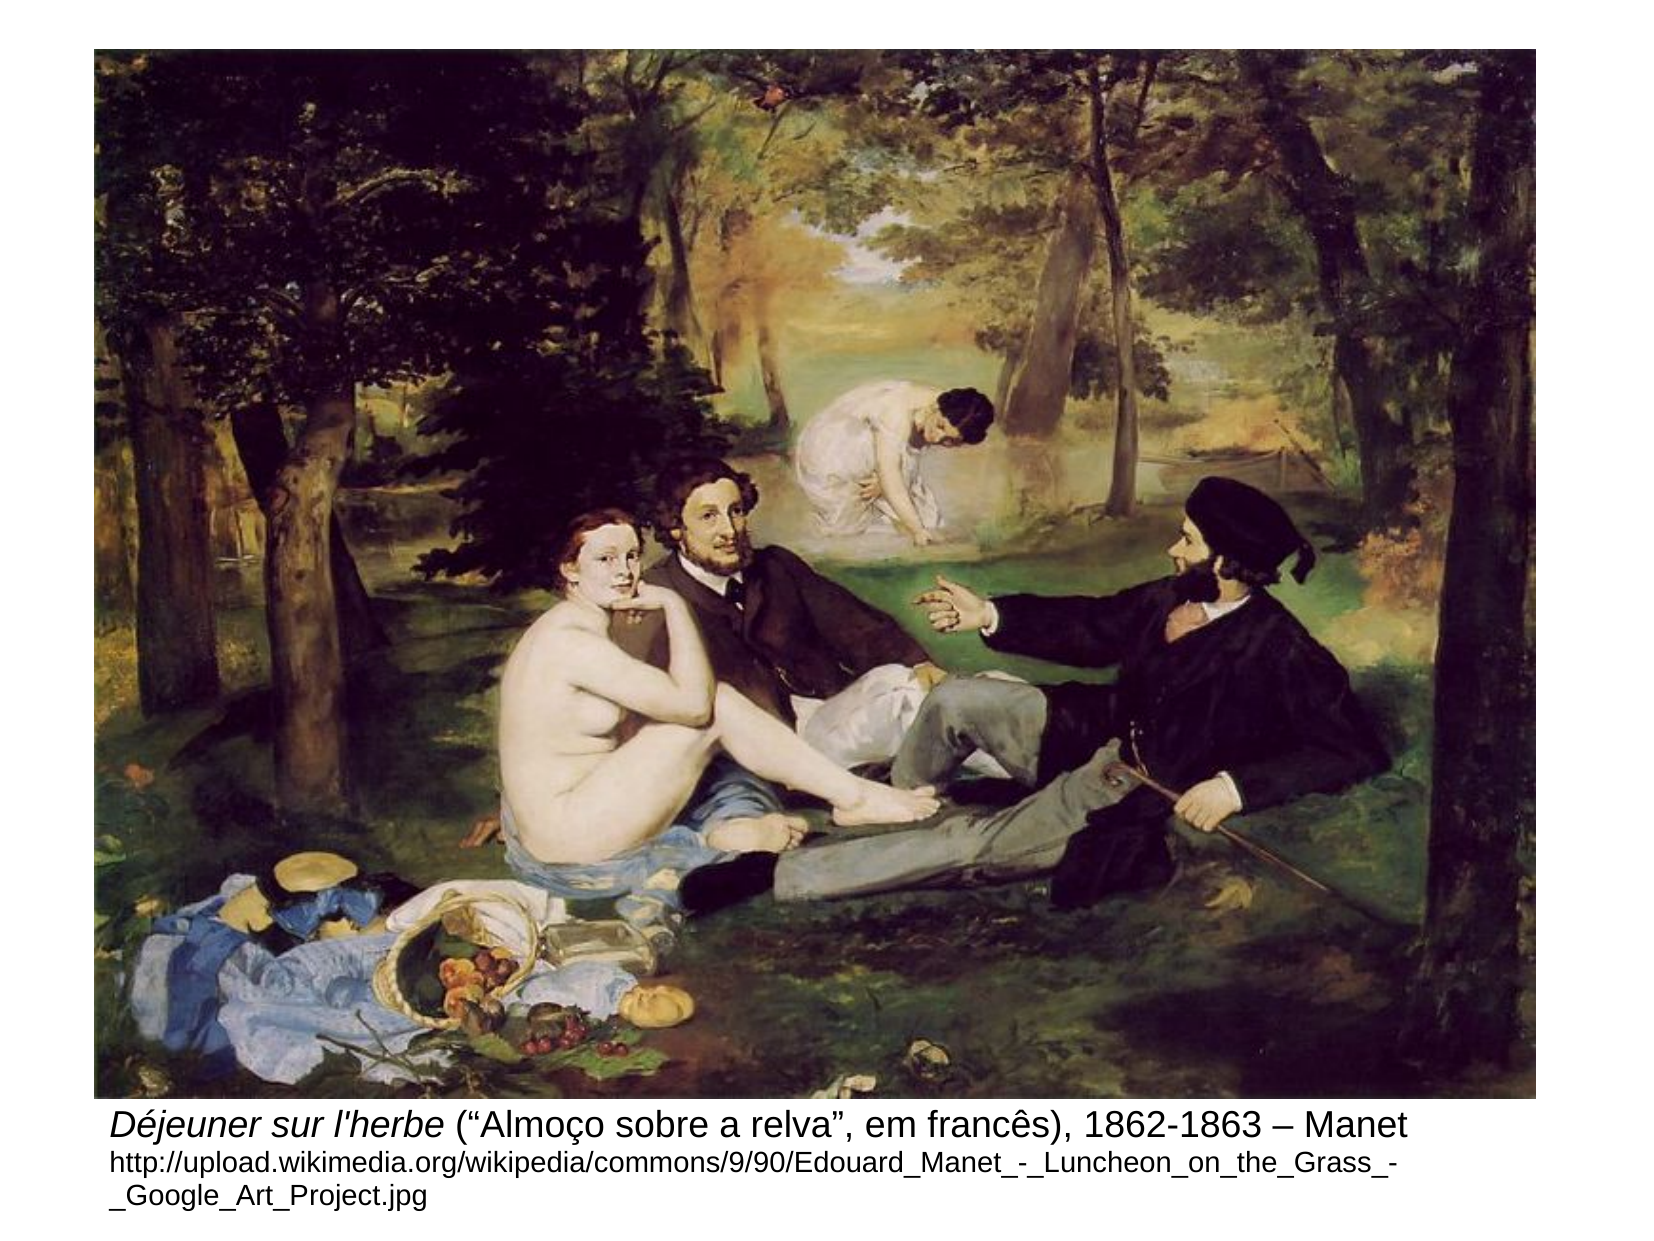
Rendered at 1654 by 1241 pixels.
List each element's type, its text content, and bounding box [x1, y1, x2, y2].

picture [94, 49, 1536, 1099]
text_box Déjeuner sur l'herbe (“Almoço sobre a relva”, em francês), 1862-1863 – Manet http://upload.wikimedia.org/wikipedia/commons/9/90/Edouard_Manet_-_Luncheon_on_the_Grass_-_Google_Art_Project.jpg [94, 1094, 1524, 1217]
